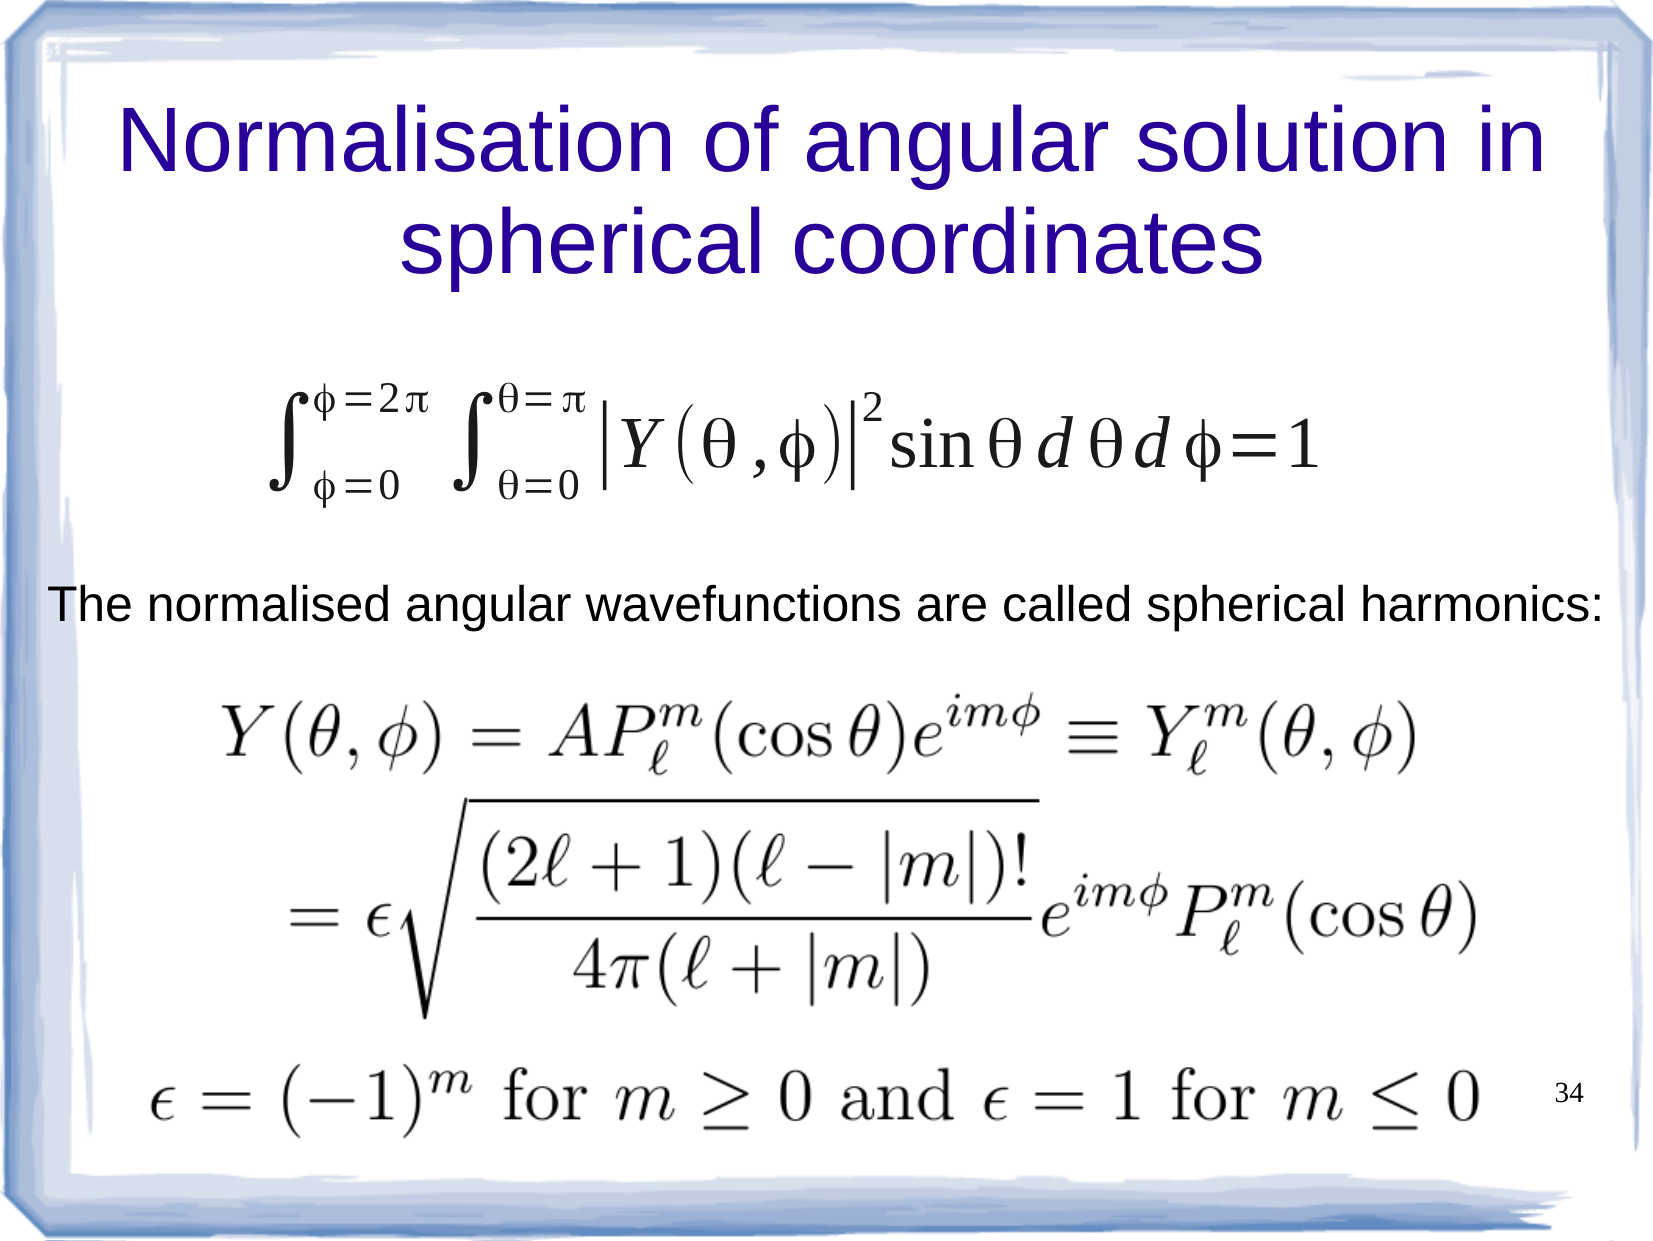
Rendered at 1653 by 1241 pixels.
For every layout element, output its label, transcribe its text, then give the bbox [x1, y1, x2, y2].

title Normalisation of angular solution in spherical coordinates [91, 90, 1576, 295]
chart [240, 370, 1342, 511]
text_box The normalised angular wavefunctions are called spherical harmonics: [18, 570, 1621, 641]
picture [0, 0, 1653, 1241]
